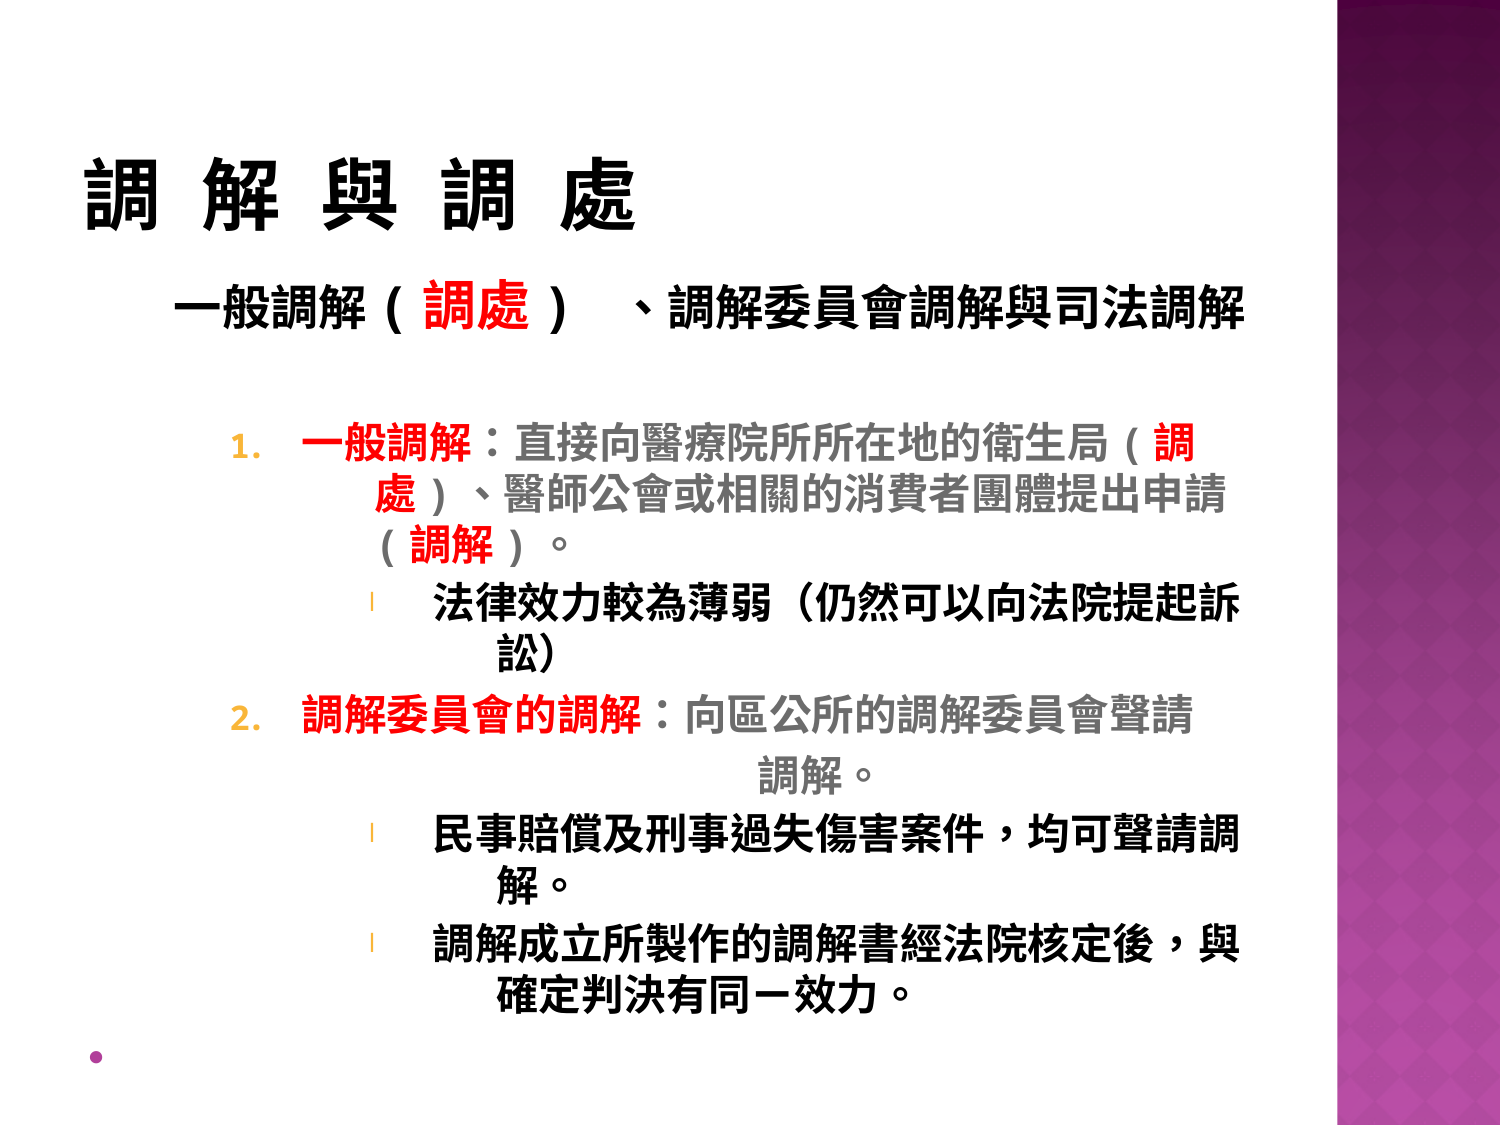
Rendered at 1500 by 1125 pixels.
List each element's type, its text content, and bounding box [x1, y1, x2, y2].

title 調 解 與 調 處 [75, 52, 1263, 240]
list 一般調解(調處) 、調解委員會調解與司法調解 一般調解：直接向醫療院所所在地的衛生局(調處)、醫師公會或相關的消費者團體提出申請(調解)。 法律效力較為薄弱（仍然可以向法院提起訴訟） 調解委員會的調解：向區公所的調解委員會聲請 調解。 民事賠償及刑事過失傷害案件，均可聲請調解。 調解成立所製作的調解書經法院核定後，與確定判決有同ㄧ效力。 [75, 264, 1263, 1060]
